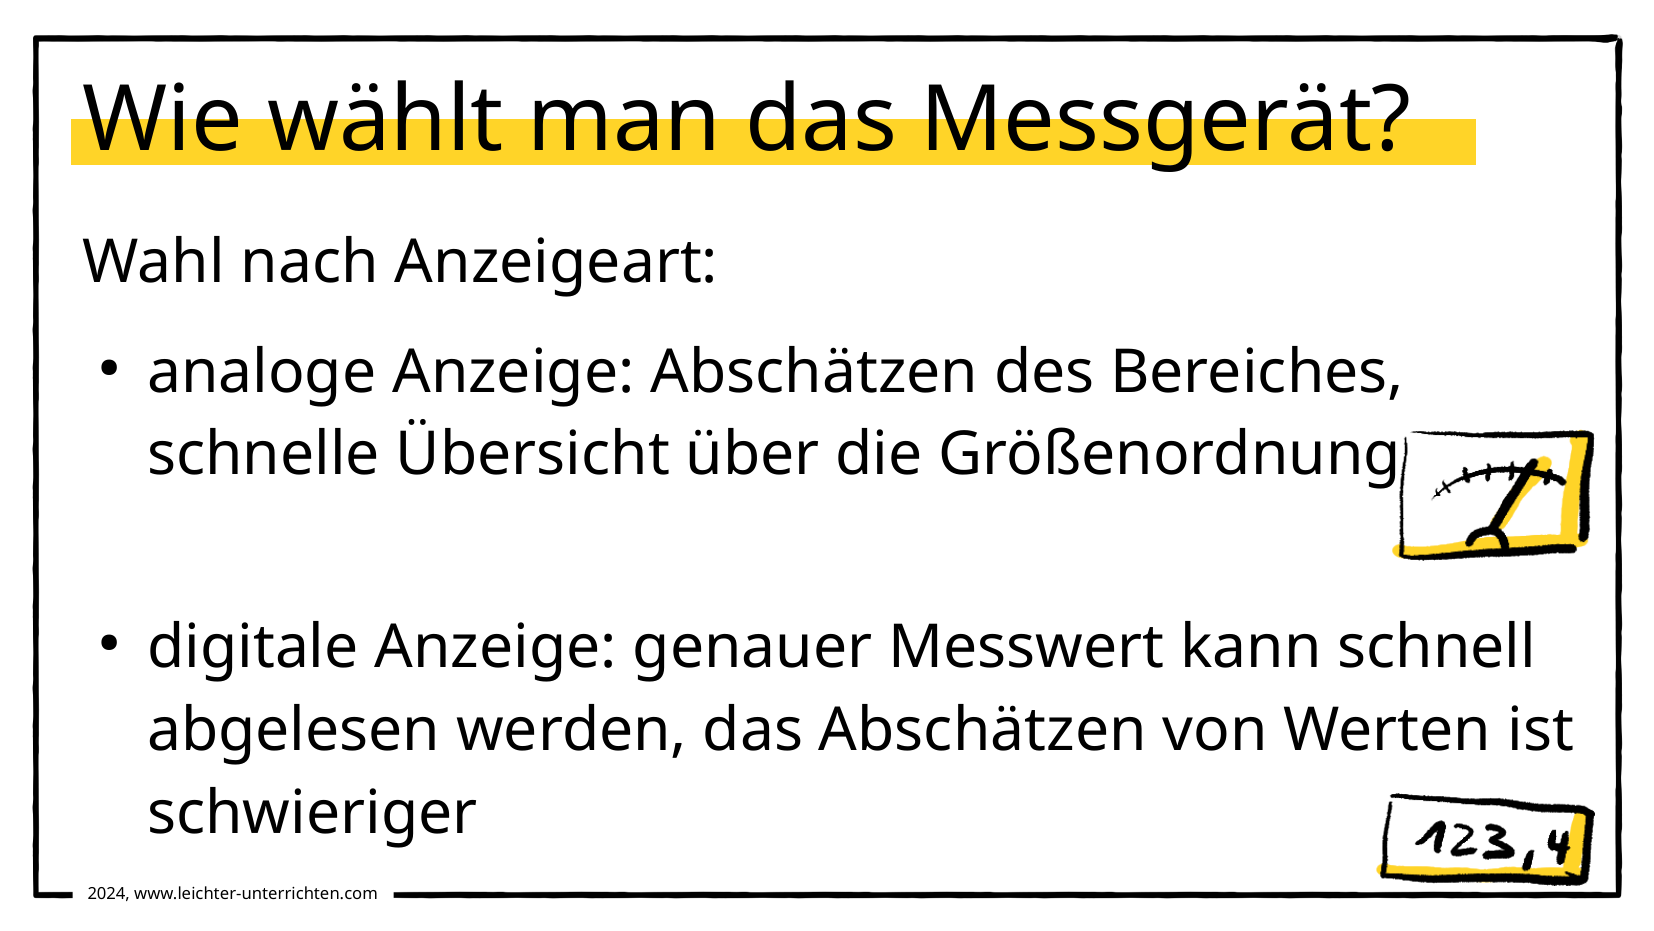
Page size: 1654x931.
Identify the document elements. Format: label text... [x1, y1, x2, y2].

list Wahl nach Anzeigeart: analoge Anzeige: Abschätzen des Bereiches, schnelle Übersicht über die Größenordnung digitale Anzeige: genauer Messwert kann schnell abgelesen werden, das Abschätzen von Werten ist schwieriger [82, 217, 1625, 857]
title Wie wählt man das Messgerät? [82, 37, 1571, 193]
picture [1392, 429, 1595, 562]
picture [29, 32, 1625, 901]
